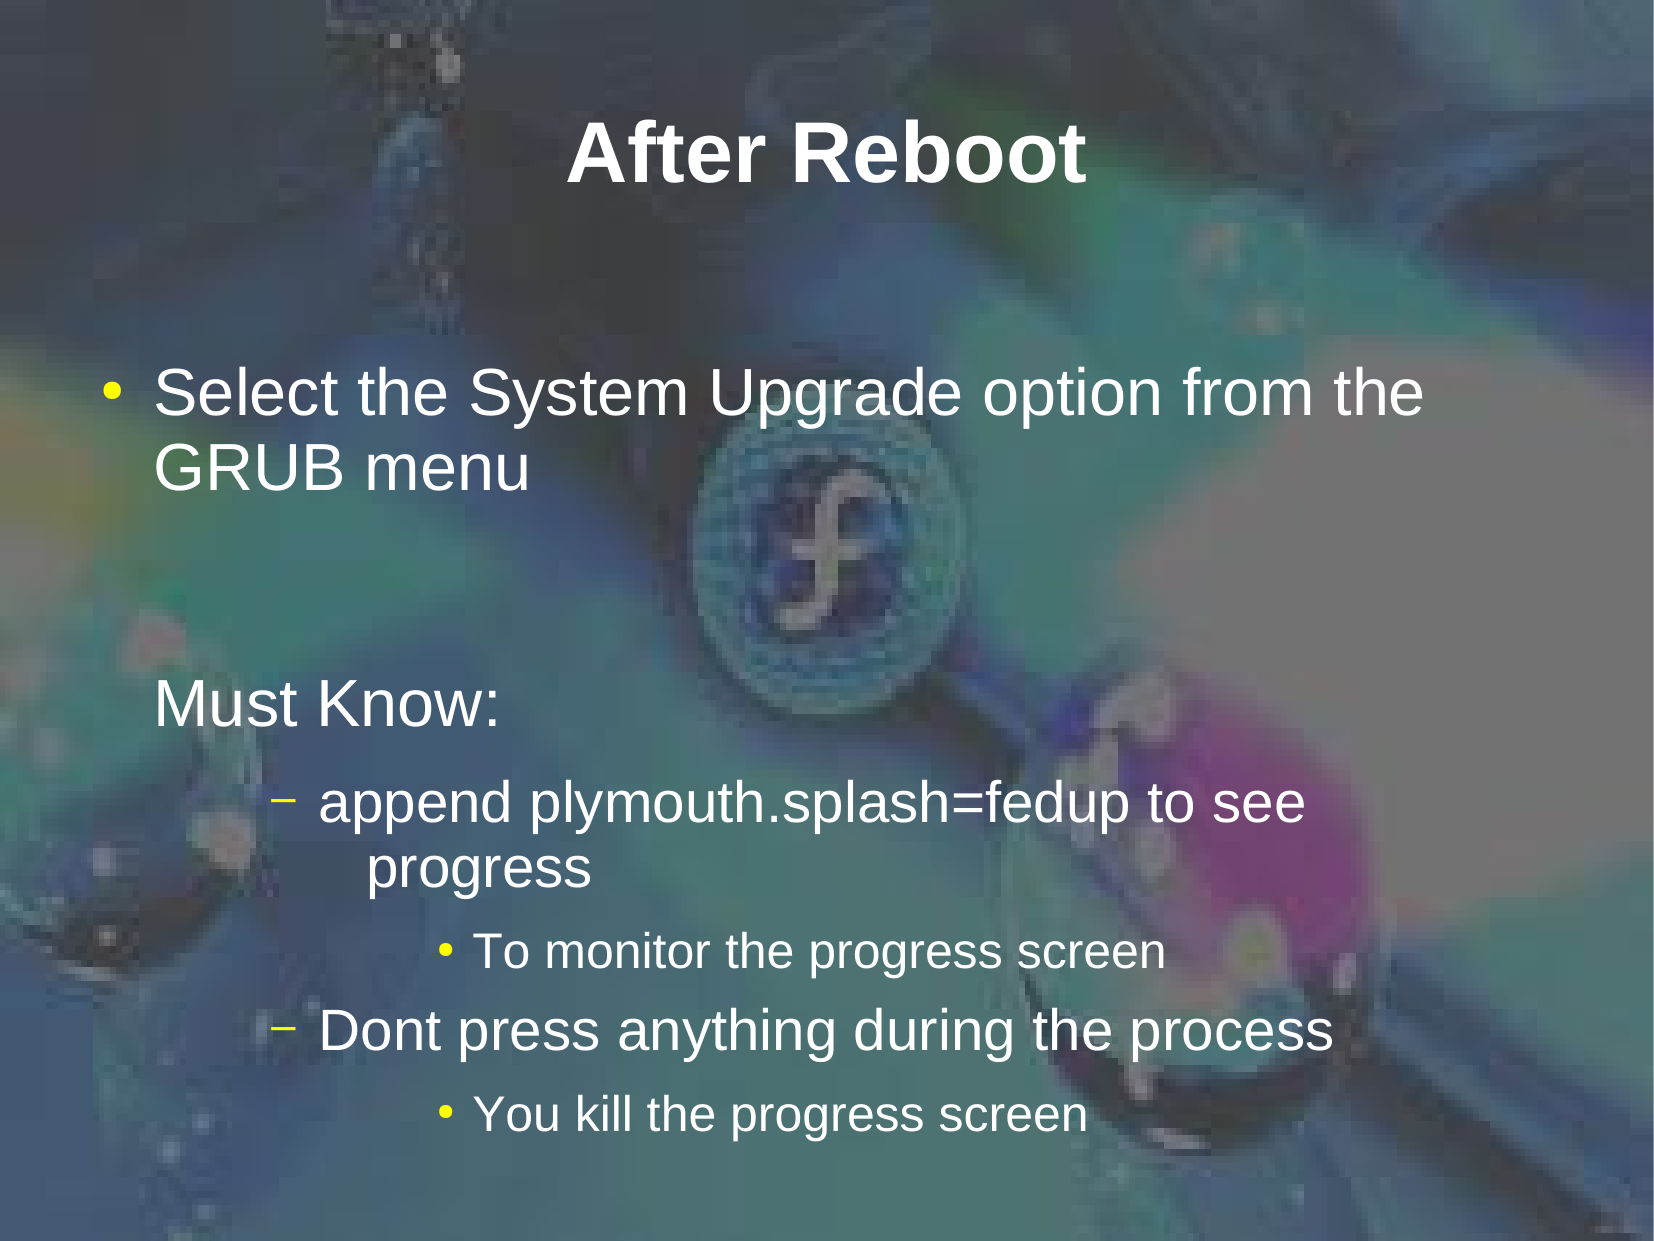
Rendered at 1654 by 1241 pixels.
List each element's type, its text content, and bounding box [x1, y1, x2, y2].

list Select the System Upgrade option from the GRUB menu [82, 355, 1571, 1060]
list Must Know: append plymouth.splash=fedup to see progress To monitor the progress screen Dont press anything during the process You kill the progress screen [82, 665, 1538, 1225]
title After Reboot [82, 49, 1571, 257]
picture [0, 0, 1654, 1241]
